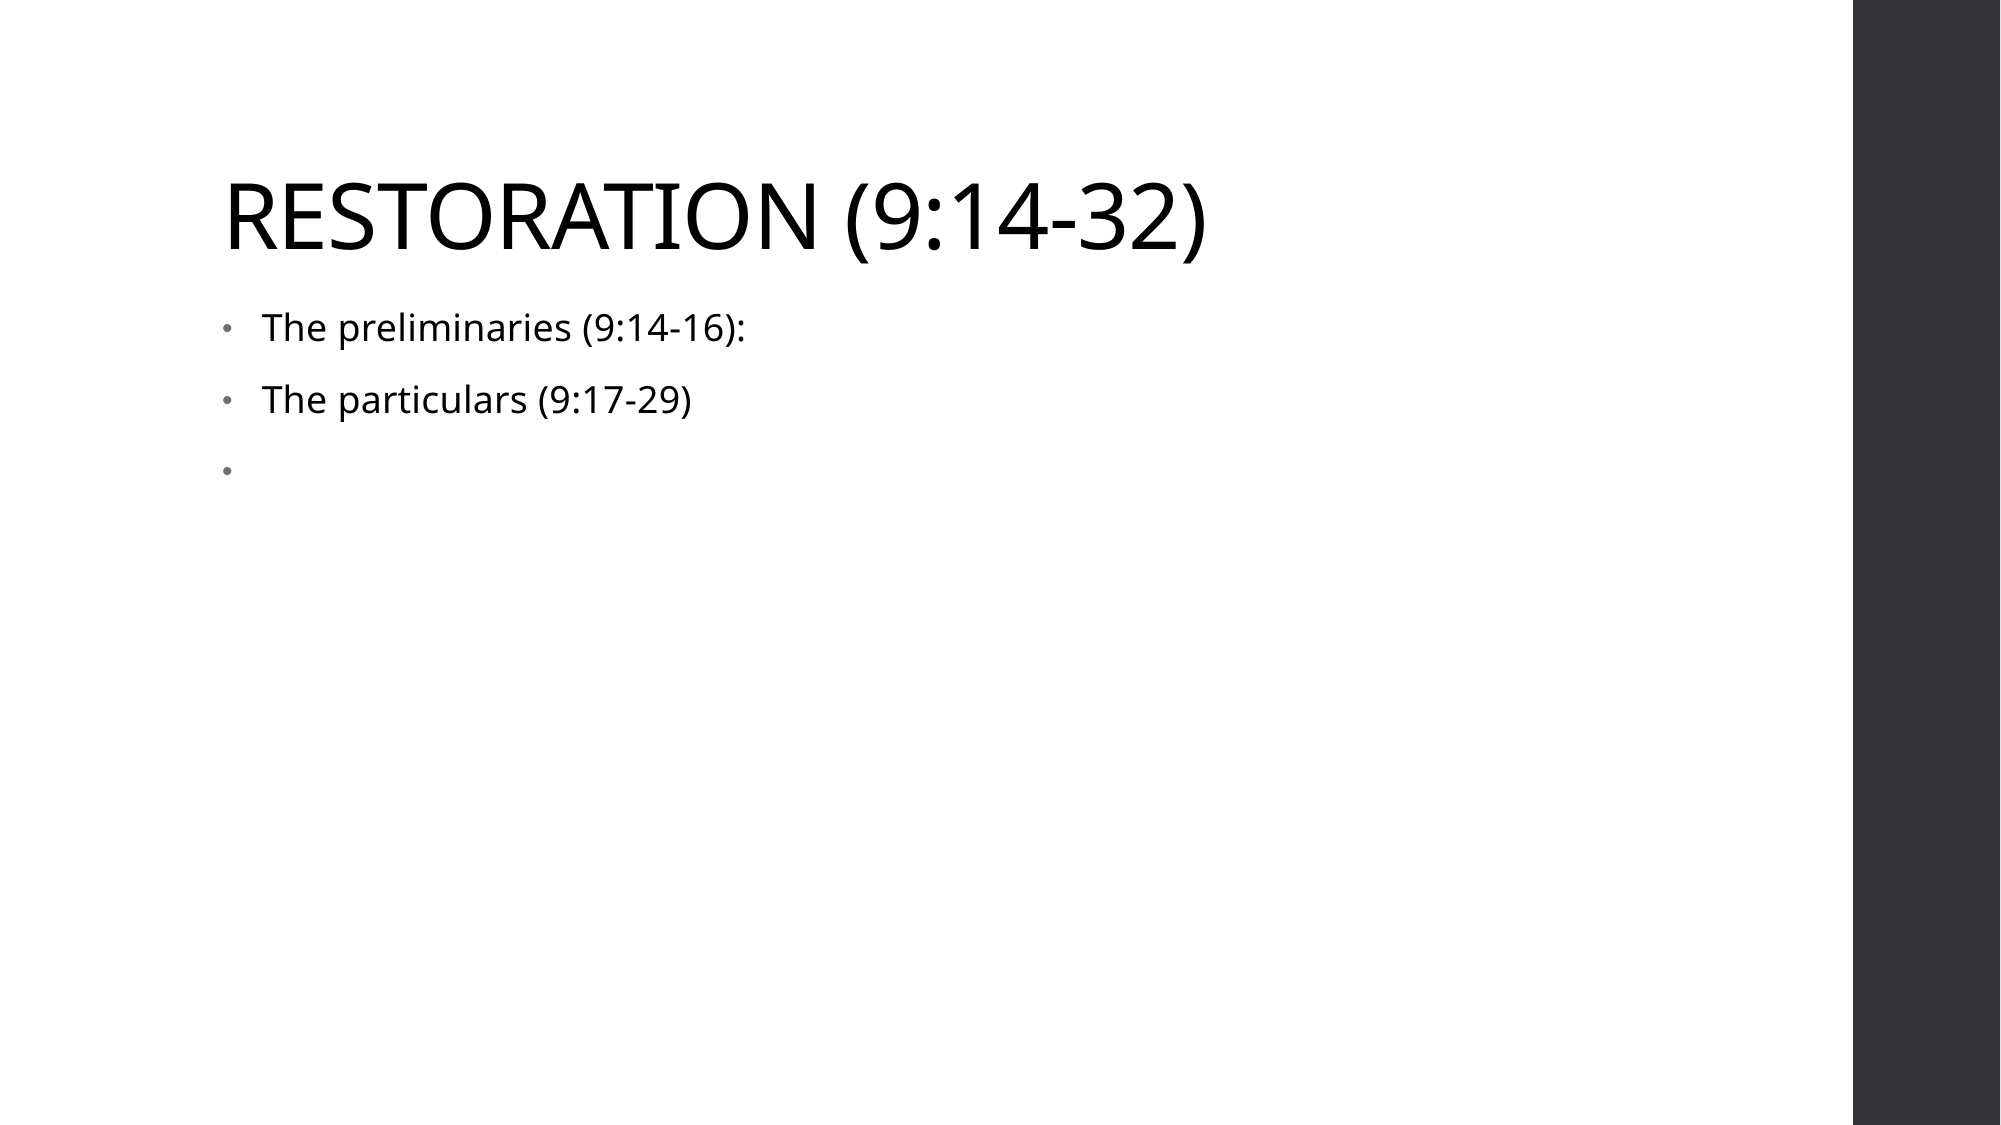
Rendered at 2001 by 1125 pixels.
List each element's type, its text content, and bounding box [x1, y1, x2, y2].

title RESTORATION (9:14-32) [206, 60, 1797, 278]
list The preliminaries (9:14-16): The particulars (9:17-29) [206, 299, 1617, 1014]
